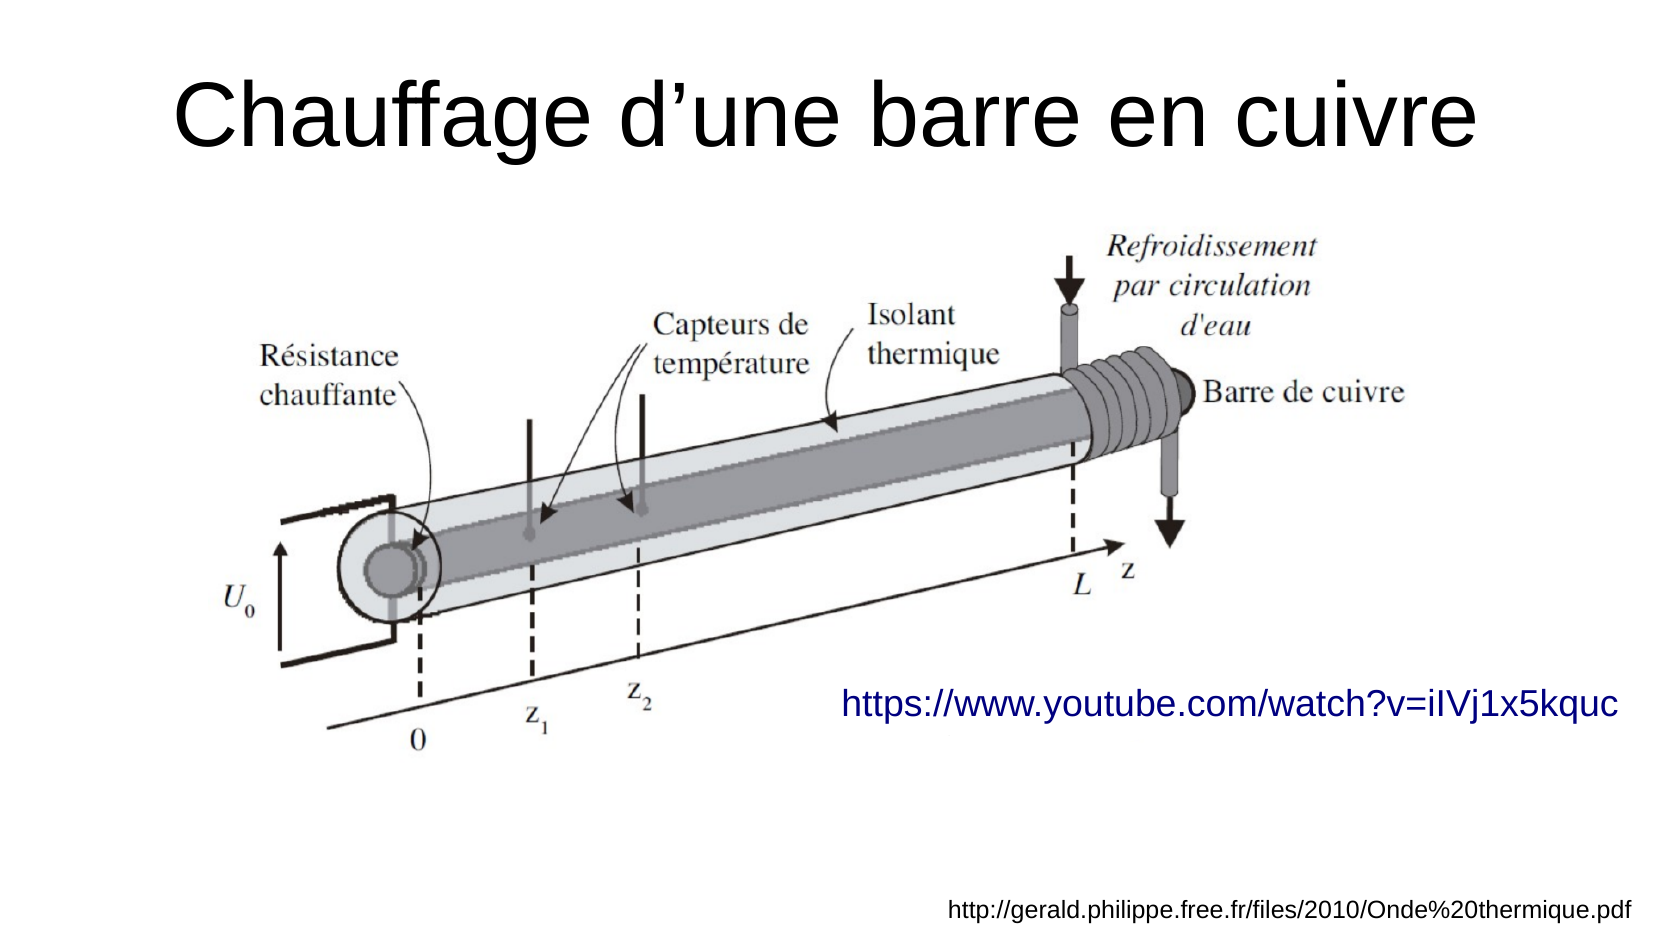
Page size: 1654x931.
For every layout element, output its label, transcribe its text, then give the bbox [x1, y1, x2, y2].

title Chauffage d’une barre en cuivre [82, 37, 1571, 193]
picture [188, 192, 1424, 804]
text_box http://gerald.philippe.free.fr/files/2010/Onde%20thermique.pdf [933, 888, 1654, 931]
text_box https://www.youtube.com/watch?v=iIVj1x5kquc [826, 675, 1634, 775]
